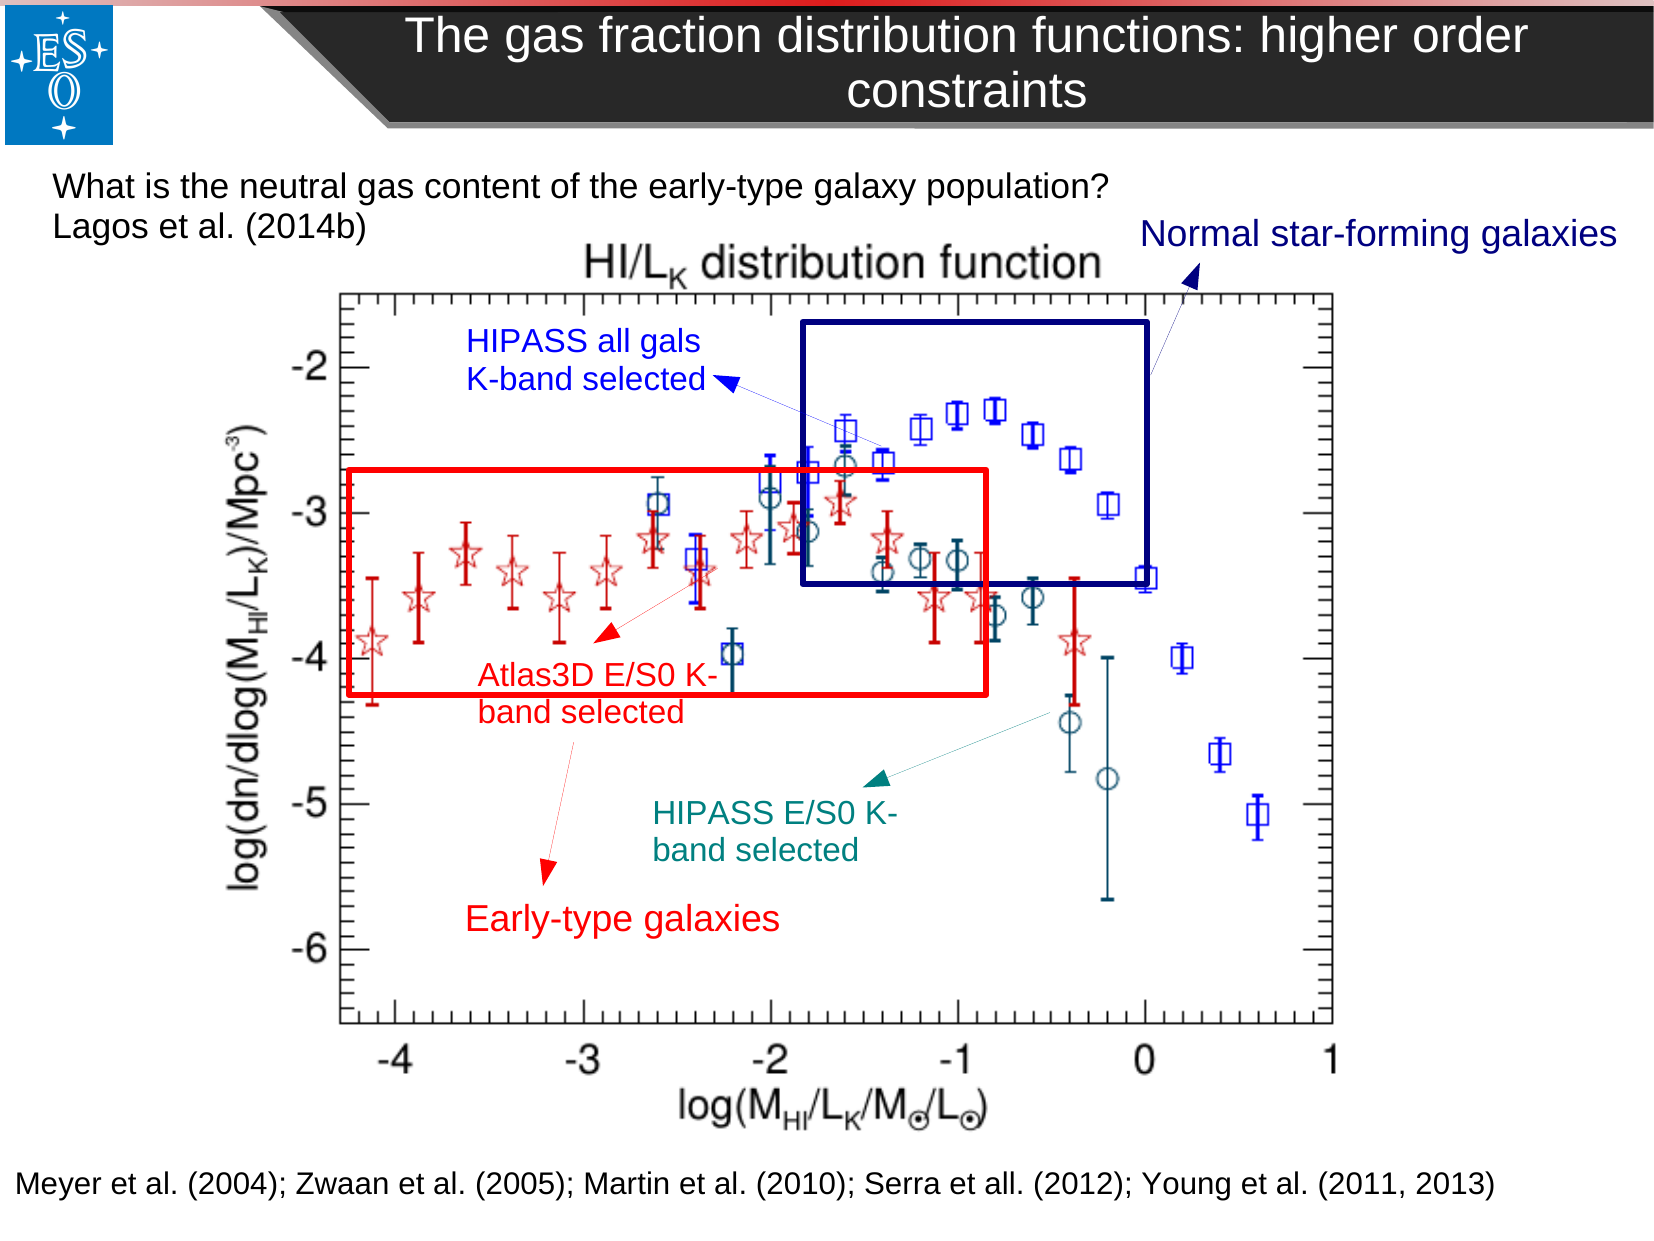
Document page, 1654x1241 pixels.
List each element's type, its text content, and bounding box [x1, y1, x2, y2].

picture [5, 5, 113, 145]
text_box Normal star-forming galaxies [1125, 205, 1654, 266]
text_box Meyer et al. (2004); Zwaan et al. (2005); Martin et al. (2010); Serra et all. (2012); Young et al. (2011, 2013) [0, 1159, 1654, 1212]
text_box HIPASS all gals K-band selected [451, 315, 738, 408]
title The gas fraction distribution functions: higher order constraints [300, 6, 1635, 119]
picture [352, 473, 983, 692]
picture [806, 473, 983, 581]
text_box HIPASS E/S0 K-band selected [637, 787, 938, 880]
picture [179, 257, 1364, 1157]
text_box Early-type galaxies [450, 890, 938, 951]
text_box What is the neutral gas content of the early-type galaxy population? Lagos et al. (2014b) [37, 159, 1654, 257]
picture [806, 325, 1144, 581]
text_box Atlas3D E/S0 K-band selected [462, 649, 763, 742]
